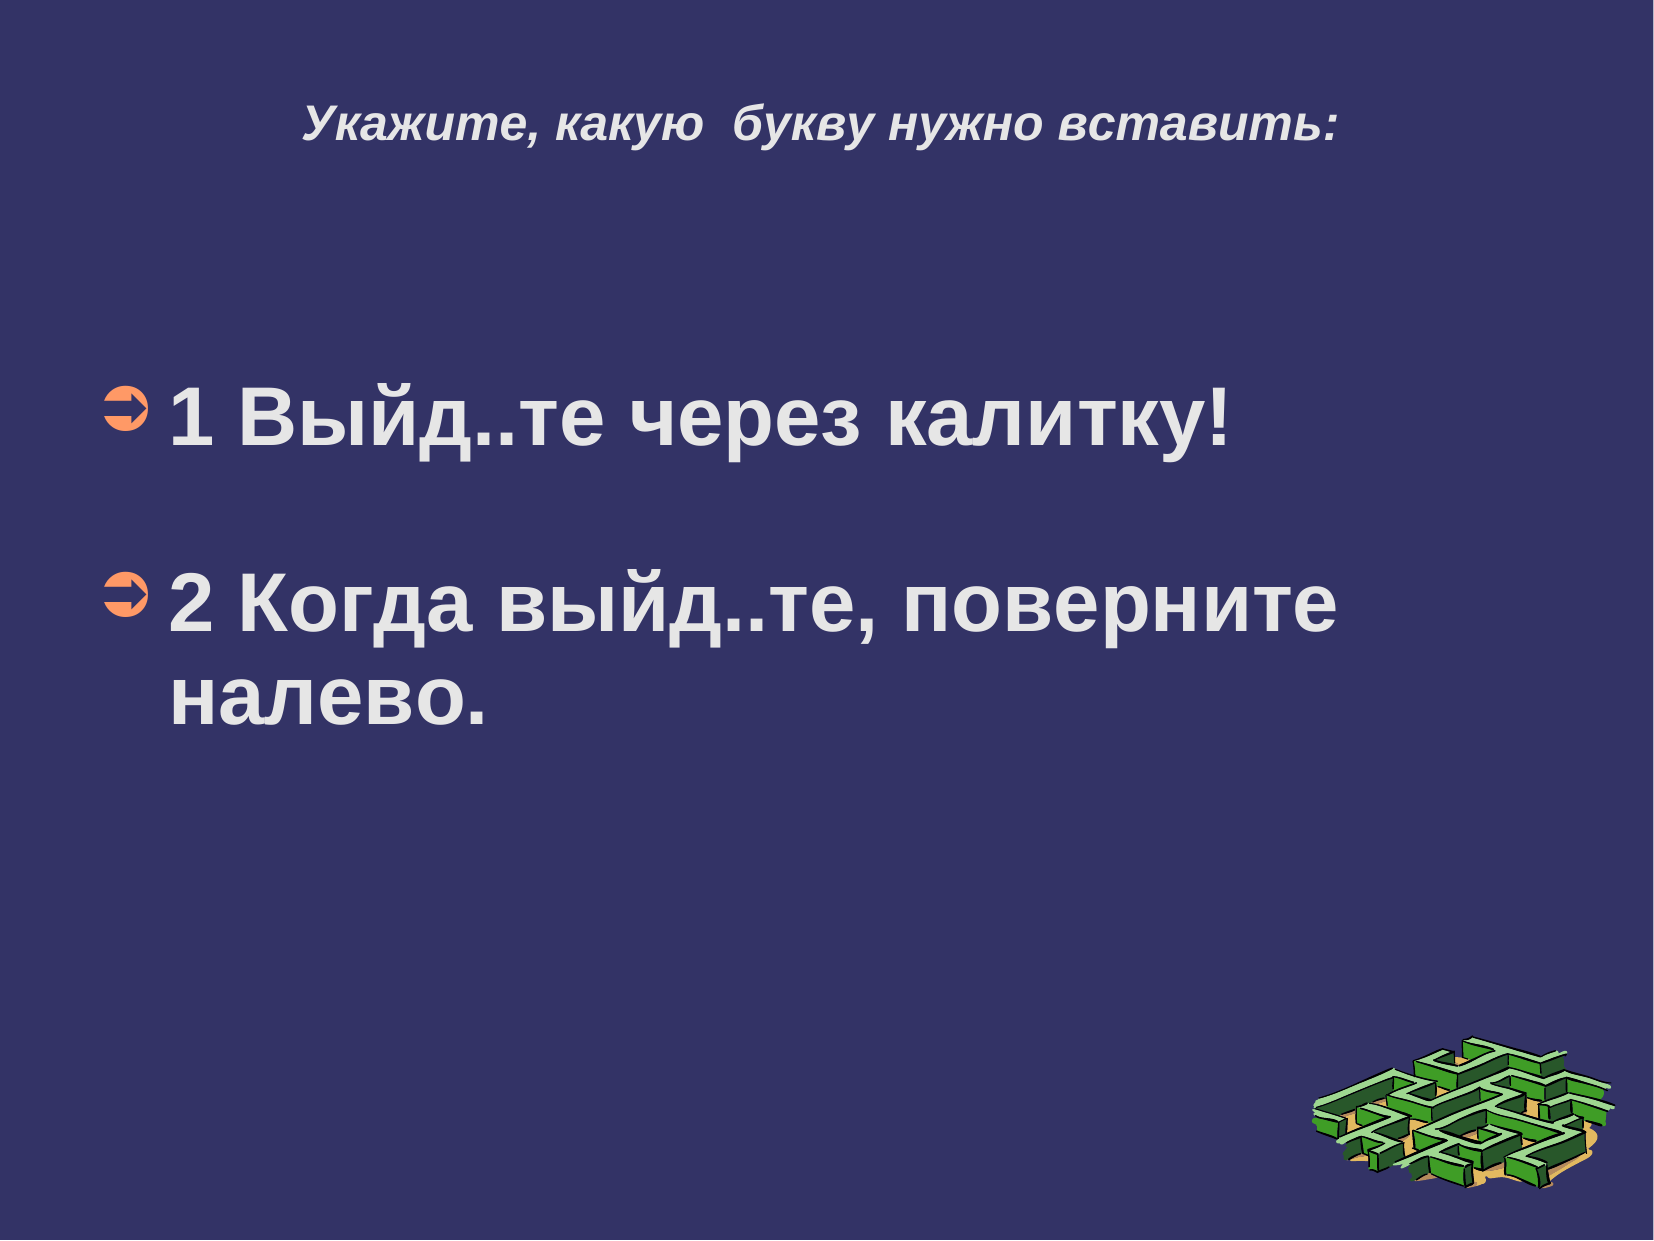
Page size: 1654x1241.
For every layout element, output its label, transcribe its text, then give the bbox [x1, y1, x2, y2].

list 1 Выйд..те через калитку! 2 Когда выйд..те, поверните налево. [85, 370, 1477, 1152]
title Укажите, какую букву нужно вставить: [121, 19, 1534, 227]
